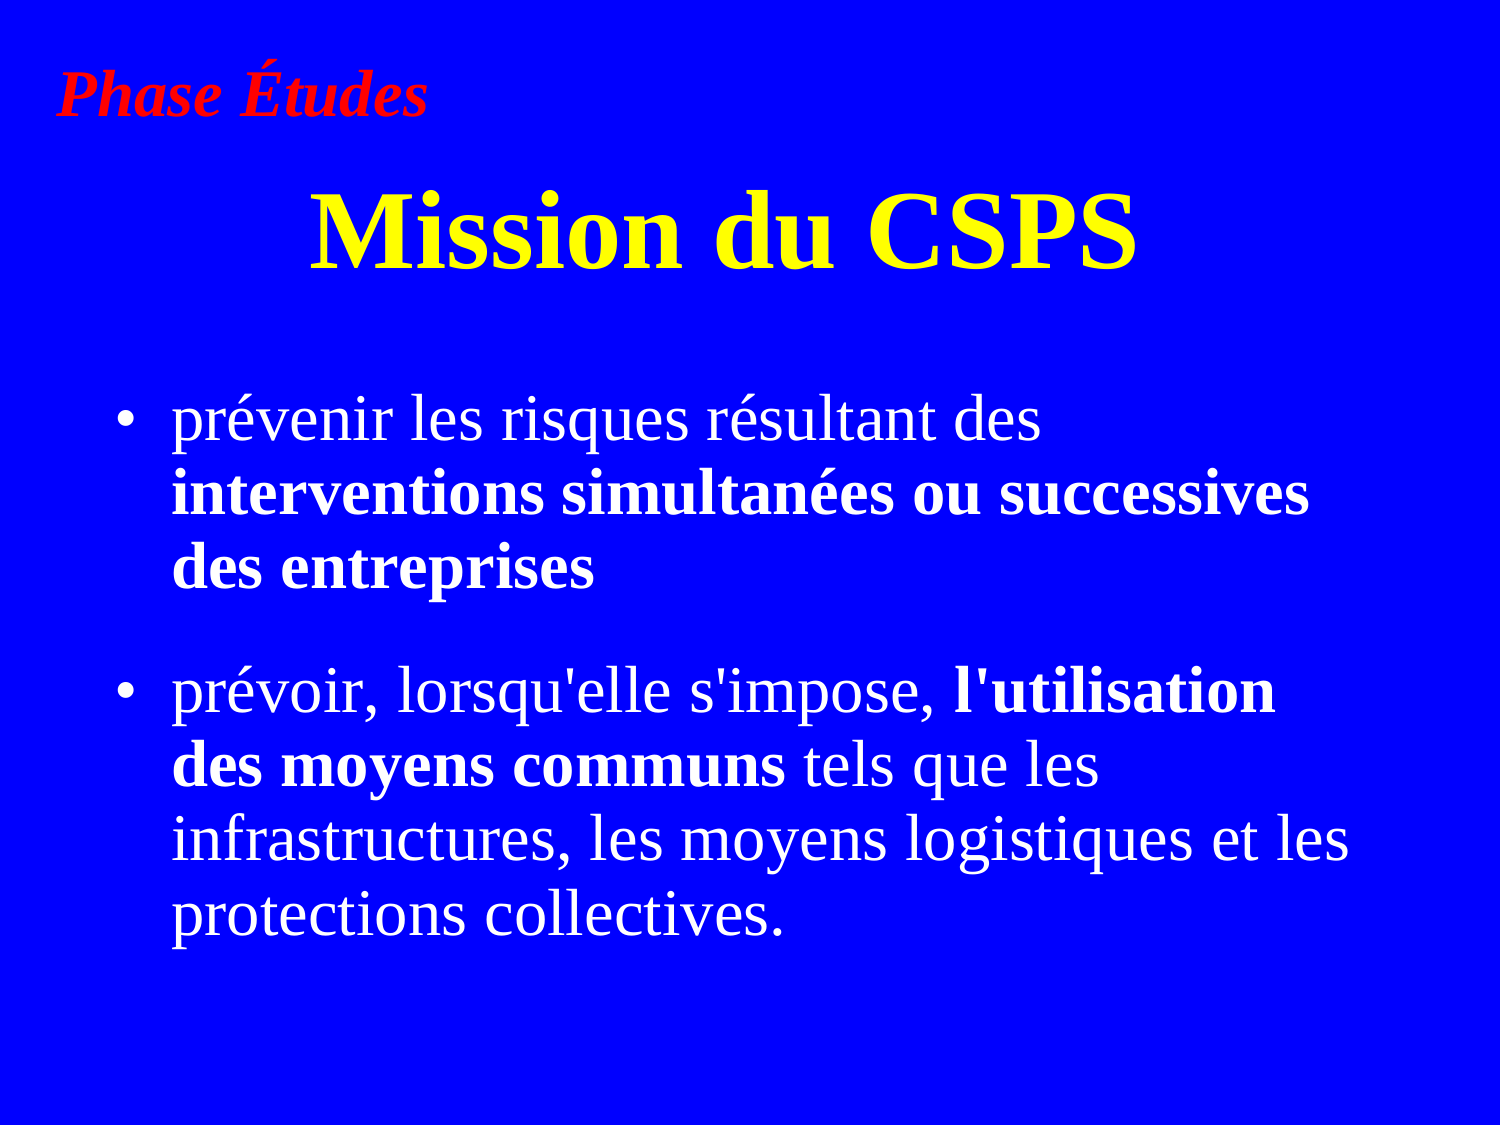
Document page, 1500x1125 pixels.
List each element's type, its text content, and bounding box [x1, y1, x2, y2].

list prévenir les risques résultant des interventions simultanées ou successives des entreprises prévoir, lorsqu'elle s'impose, l'utilisation des moyens communs tels que les infrastructures, les moyens logistiques et les protections collectives. [99, 373, 1375, 1049]
text_box Phase Études [41, 42, 680, 138]
title Mission du CSPS [87, 137, 1363, 325]
